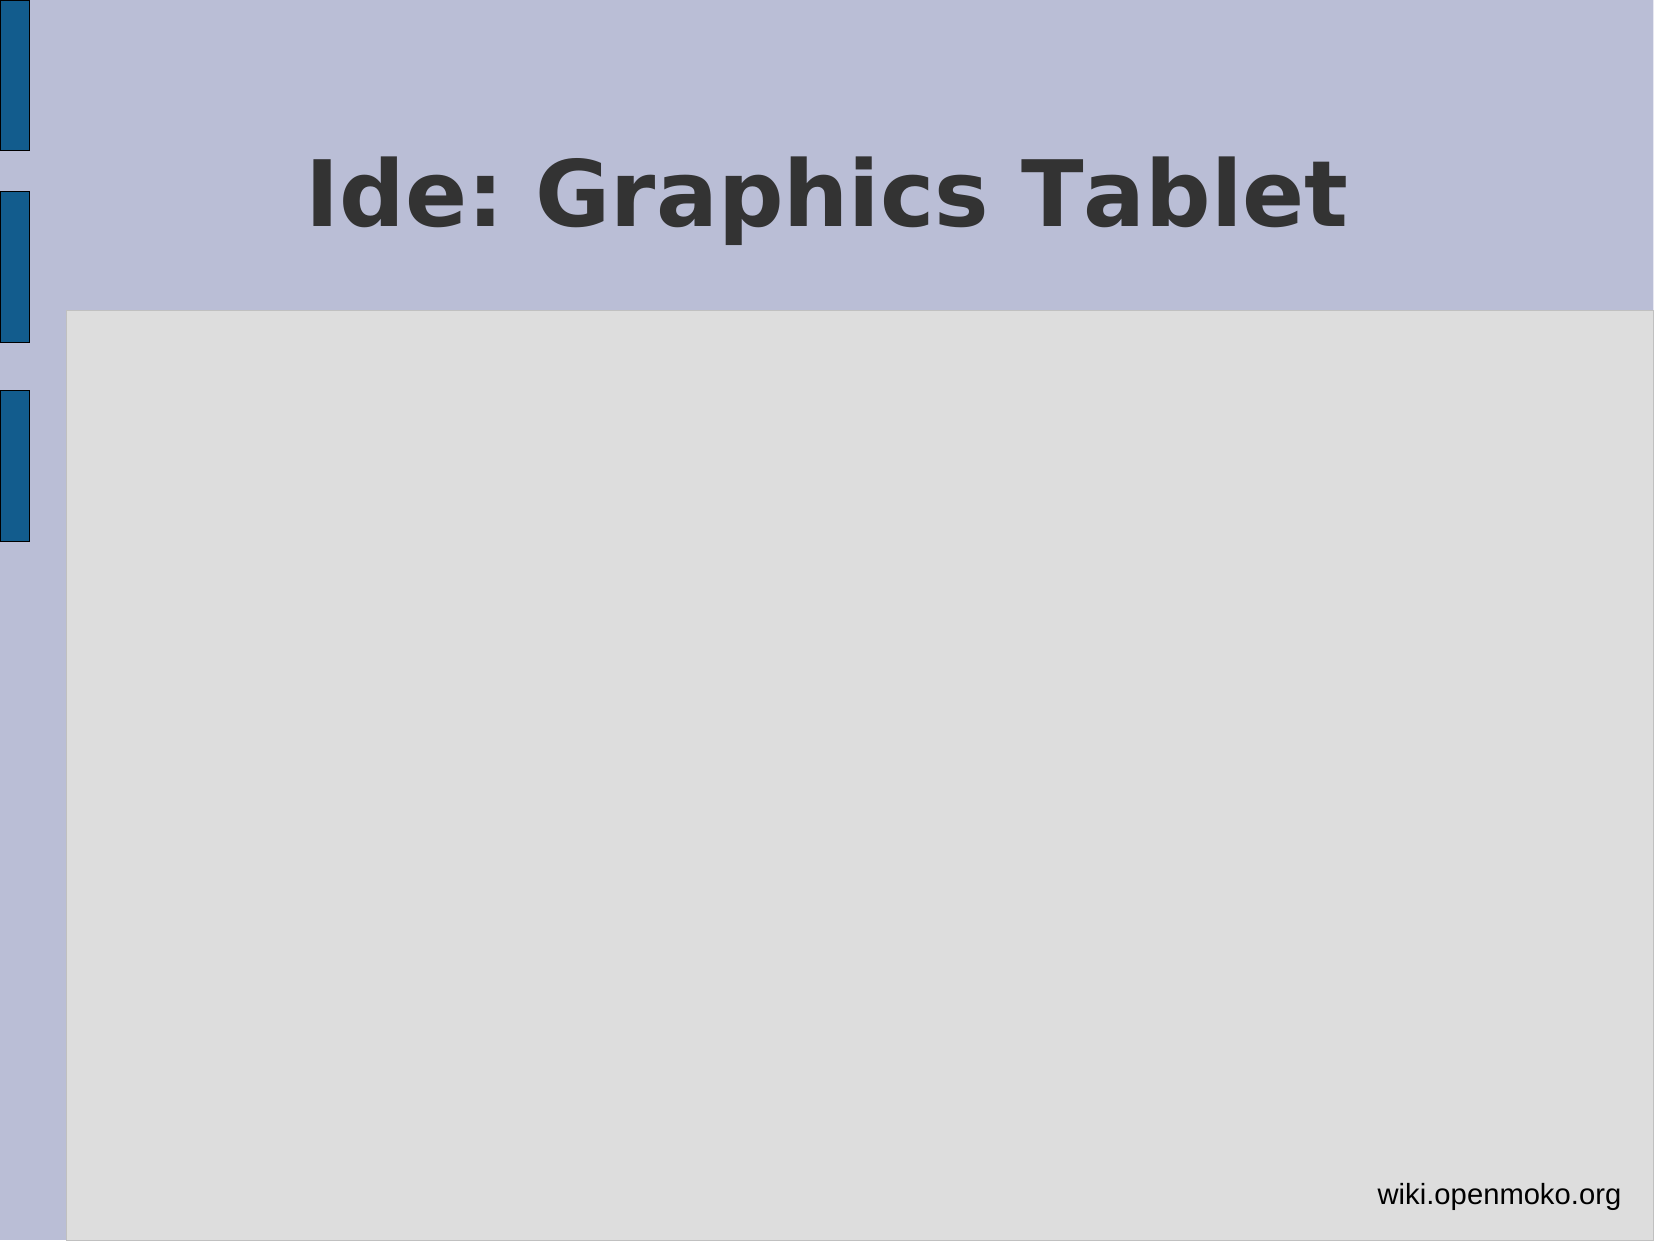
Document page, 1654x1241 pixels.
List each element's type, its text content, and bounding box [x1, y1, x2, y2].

title Ide: Graphics Tablet [121, 91, 1534, 299]
